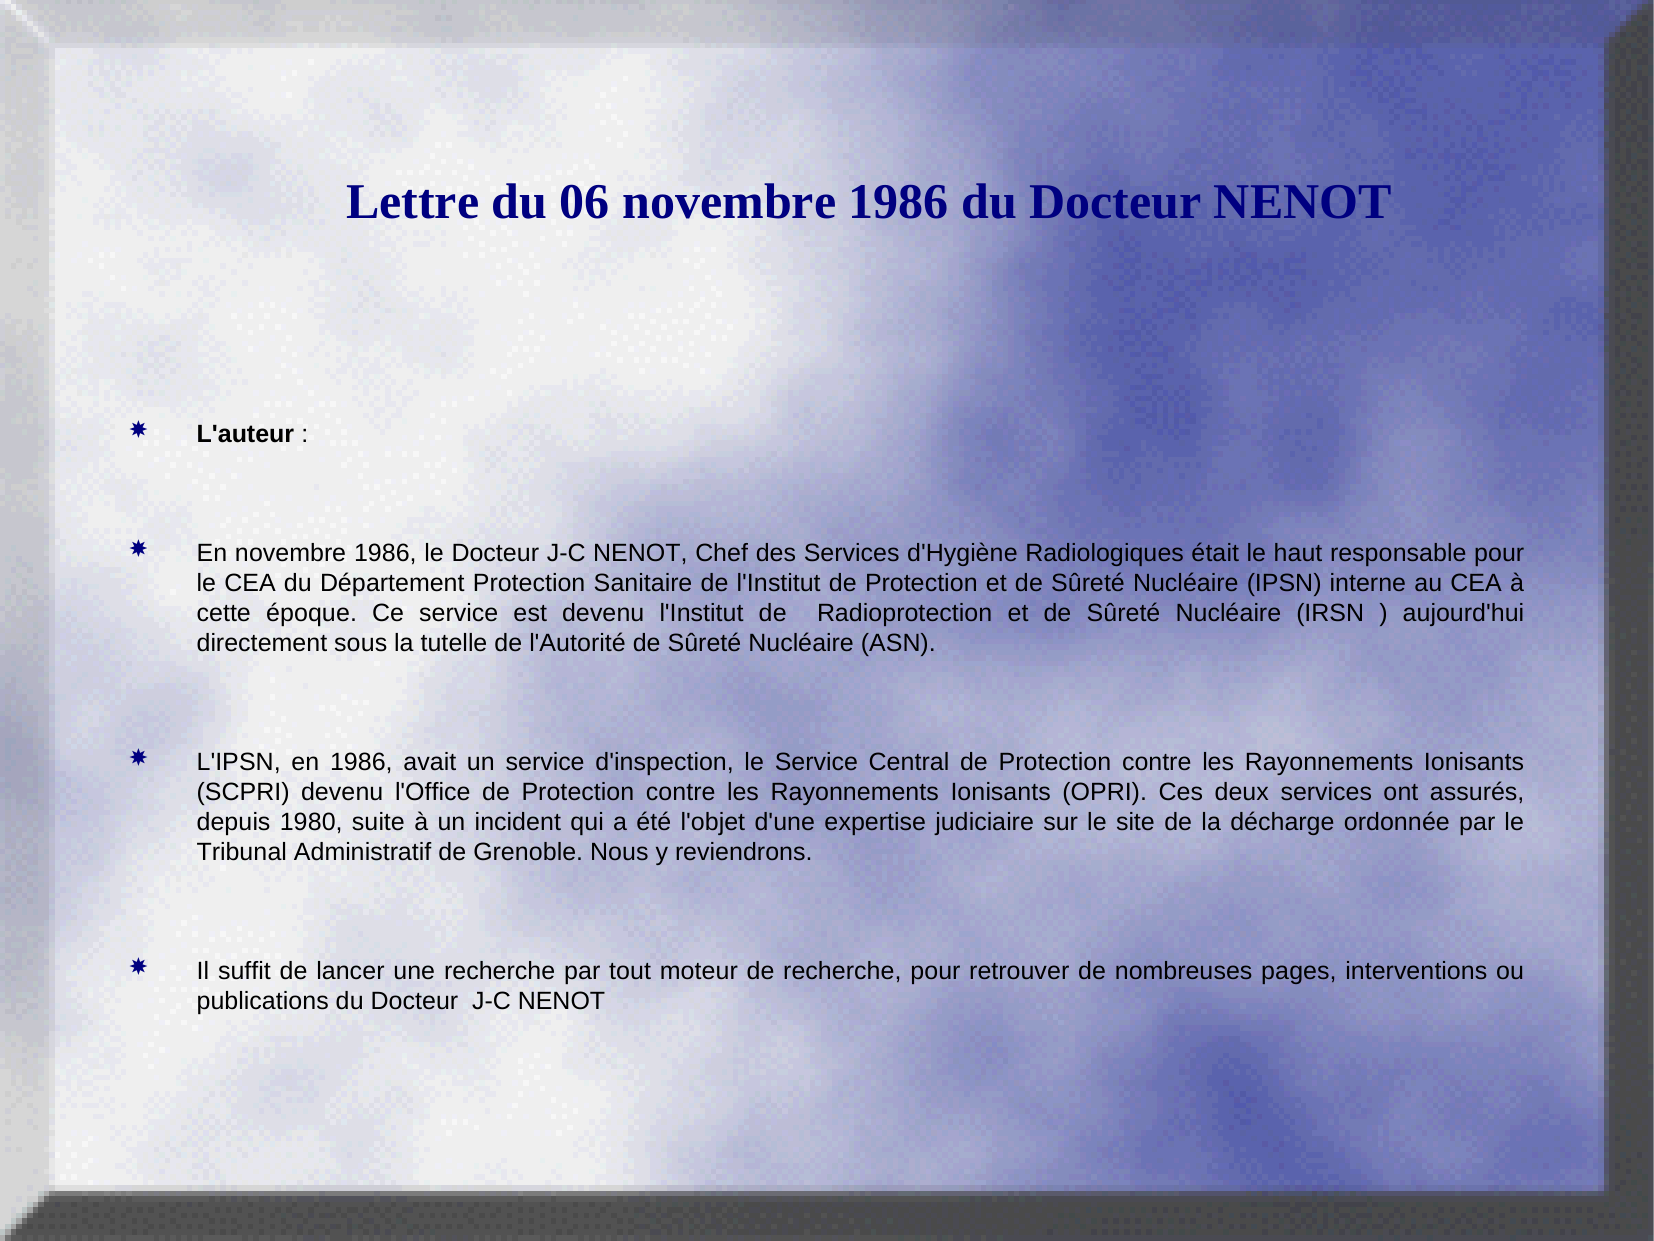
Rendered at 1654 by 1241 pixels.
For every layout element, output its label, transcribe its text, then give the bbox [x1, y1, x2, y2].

title Lettre du 06 novembre 1986 du Docteur NENOT [201, 105, 1537, 306]
list L'auteur : En novembre 1986, le Docteur J-C NENOT, Chef des Services d'Hygiène Radiologiques était le haut responsable pour le CEA du Département Protection Sanitaire de l'Institut de Protection et de Sûreté Nucléaire (IPSN) interne au CEA à cette époque. Ce service est devenu l'Institut de Radioprotection et de Sûreté Nucléaire (IRSN ) aujourd'hui directement sous la tutelle de l'Autorité de Sûreté Nucléaire (ASN). L'IPSN, en 1986, avait un service d'inspection, le Service Central de Protection contre les Rayonnements Ionisants (SCPRI) devenu l'Office de Protection contre les Rayonnements Ionisants (OPRI). Ces deux services ont assurés, depuis 1980, suite à un incident qui a été l'objet d'une expertise judiciaire sur le site de la décharge ordonnée par le Tribunal Administratif de Grenoble. Nous y reviendrons. Il suffit de lancer une recherche par tout moteur de recherche, pour retrouver de nombreuses pages, interventions ou publications du Docteur J-C NENOT [121, 417, 1528, 1104]
picture [0, 0, 1654, 1241]
